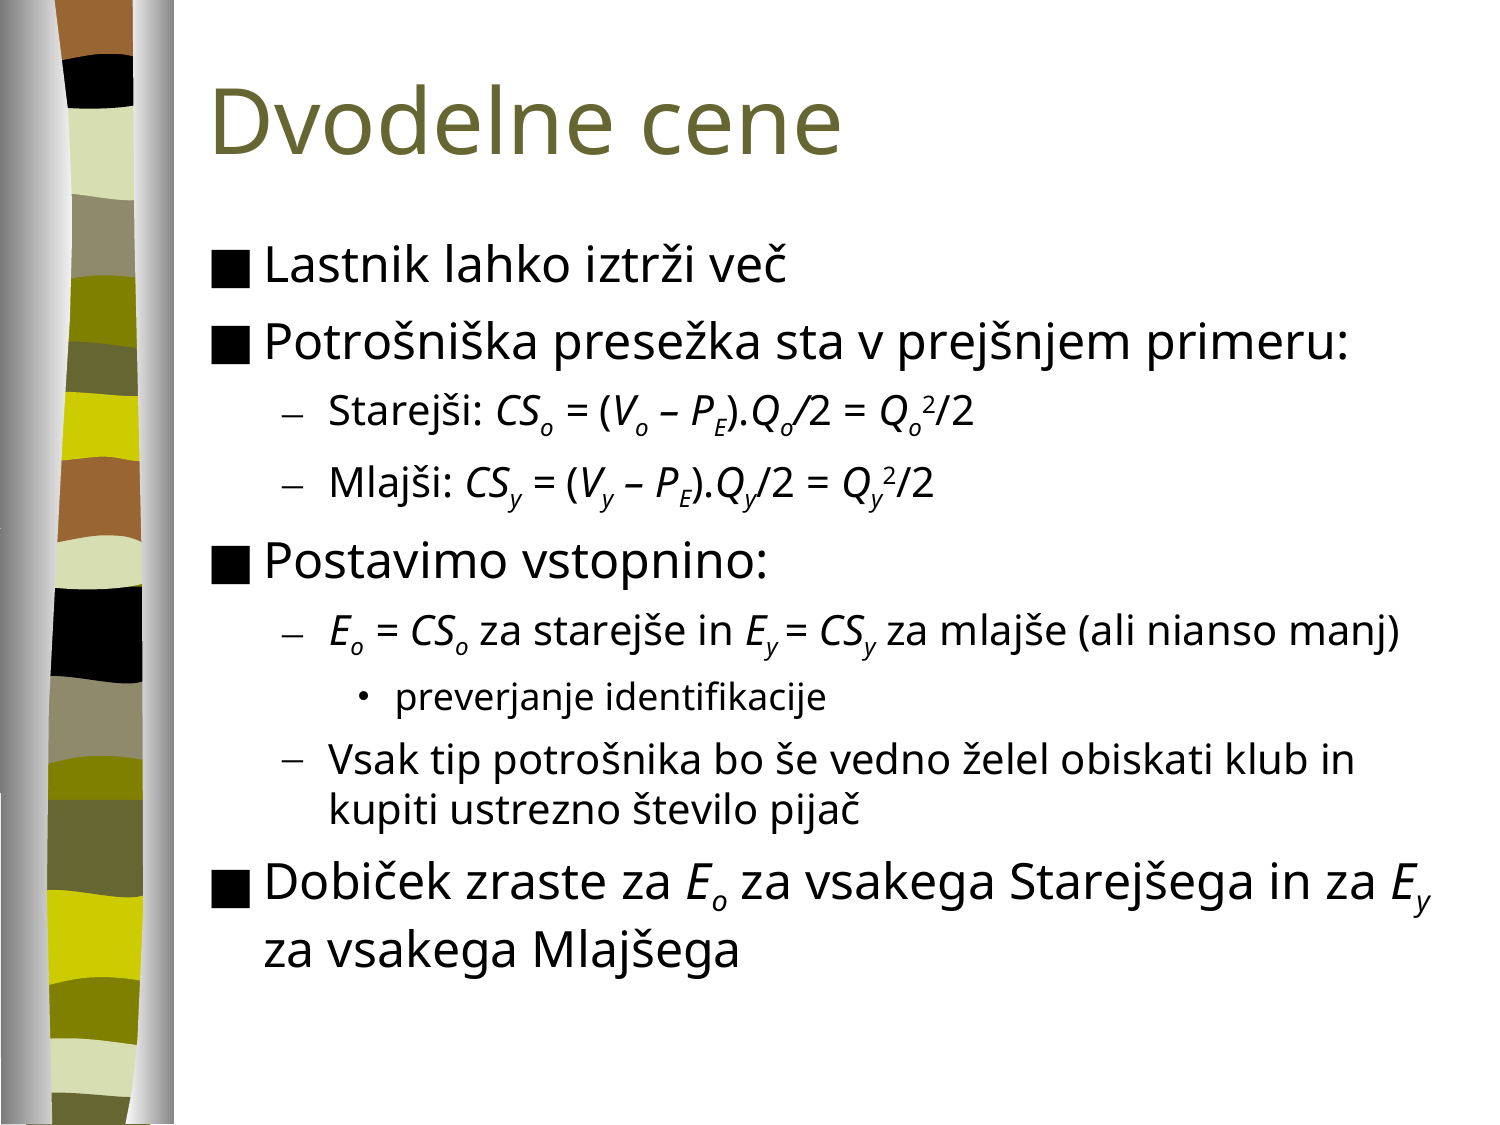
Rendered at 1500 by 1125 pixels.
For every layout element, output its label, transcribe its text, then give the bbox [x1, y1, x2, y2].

list Lastnik lahko iztrži več Potrošniška presežka sta v prejšnjem primeru: Starejši: CSo = (Vo – PE).Qo/2 = Qo2/2 Mlajši: CSy = (Vy – PE).Qy/2 = Qy2/2 Postavimo vstopnino: Eo = CSo za starejše in Ey = CSy za mlajše (ali nianso manj) preverjanje identifikacije Vsak tip potrošnika bo še vedno želel obiskati klub in kupiti ustrezno število pijač Dobiček zraste za Eo za vsakega Starejšega in za Ey za vsakega Mlajšega [192, 236, 1468, 1000]
title Dvodelne cene [192, 0, 1468, 236]
